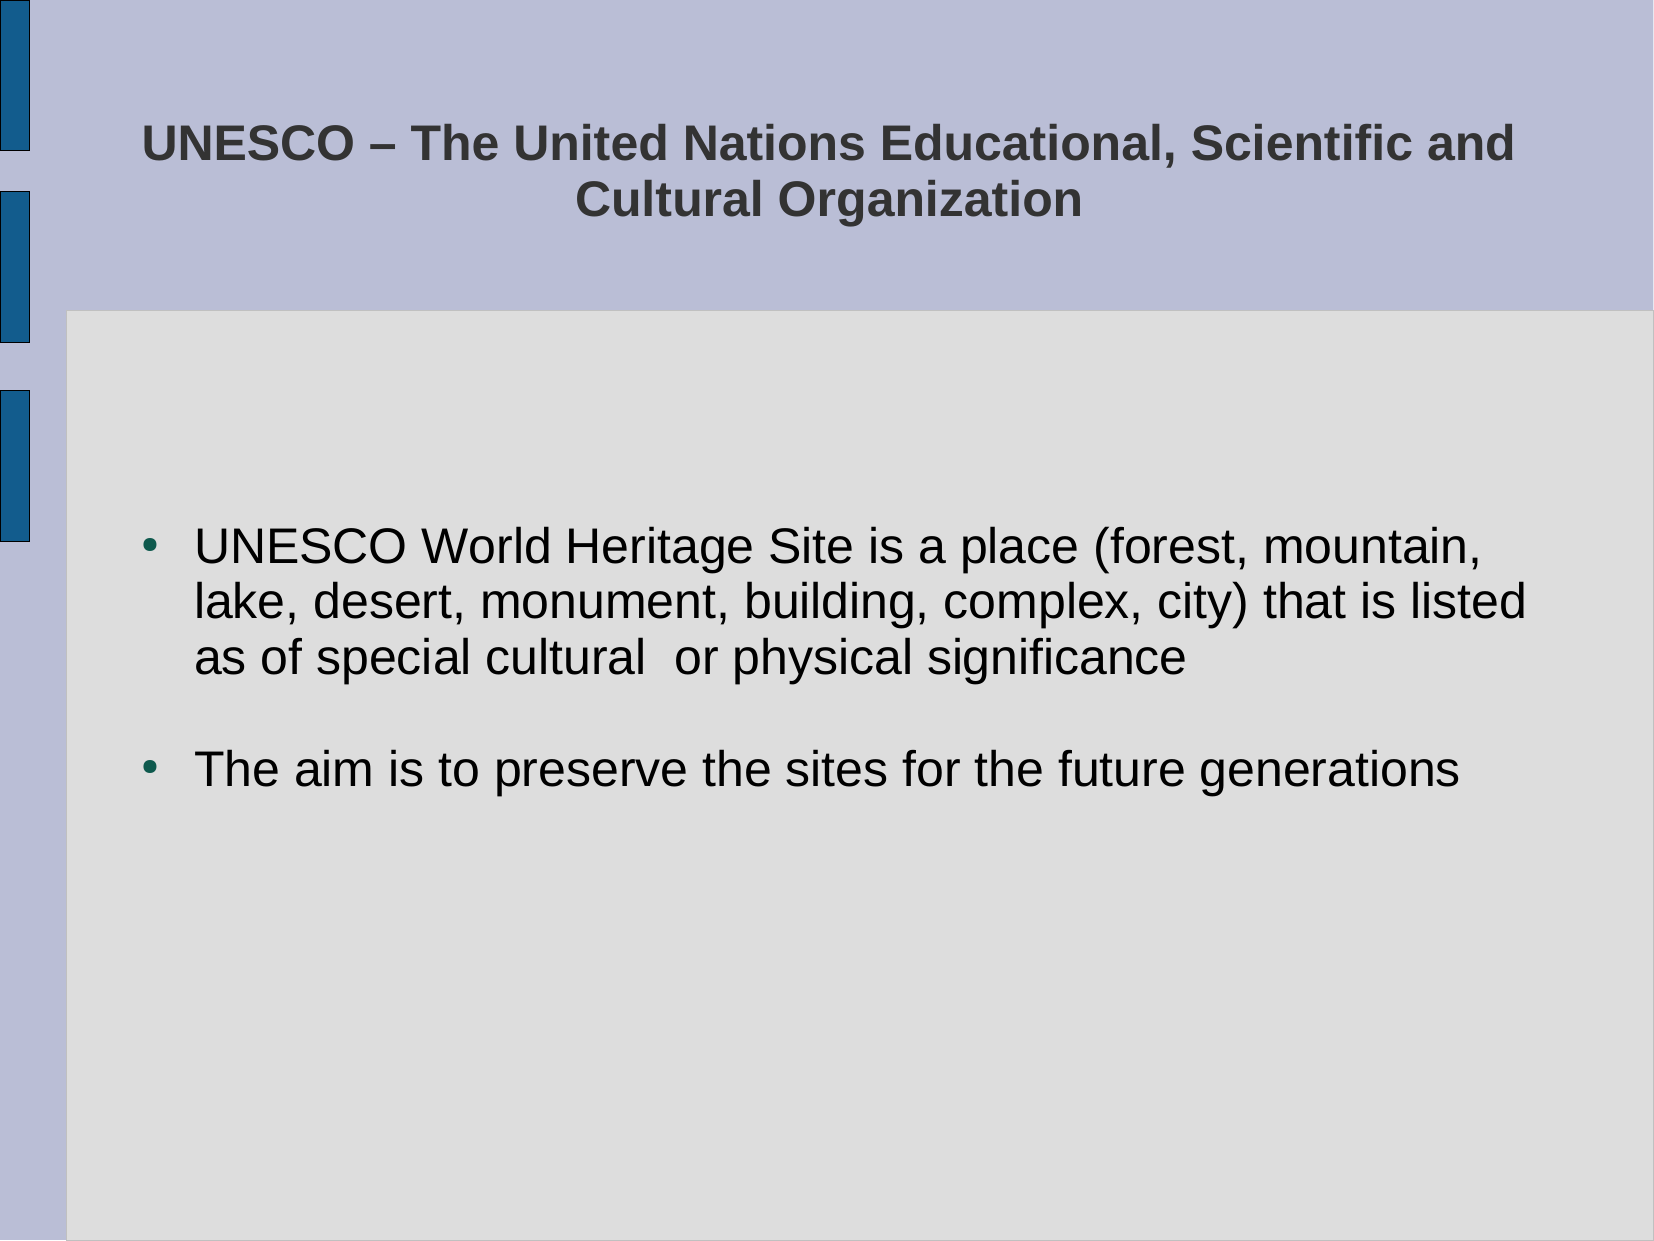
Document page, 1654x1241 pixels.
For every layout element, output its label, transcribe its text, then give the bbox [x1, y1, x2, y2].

title UNESCO – The United Nations Educational, Scientific and Cultural Organization [123, 67, 1536, 275]
list UNESCO World Heritage Site is a place (forest, mountain, lake, desert, monument, building, complex, city) that is listed as of special cultural or physical significance The aim is to preserve the sites for the future generations [123, 517, 1536, 1241]
